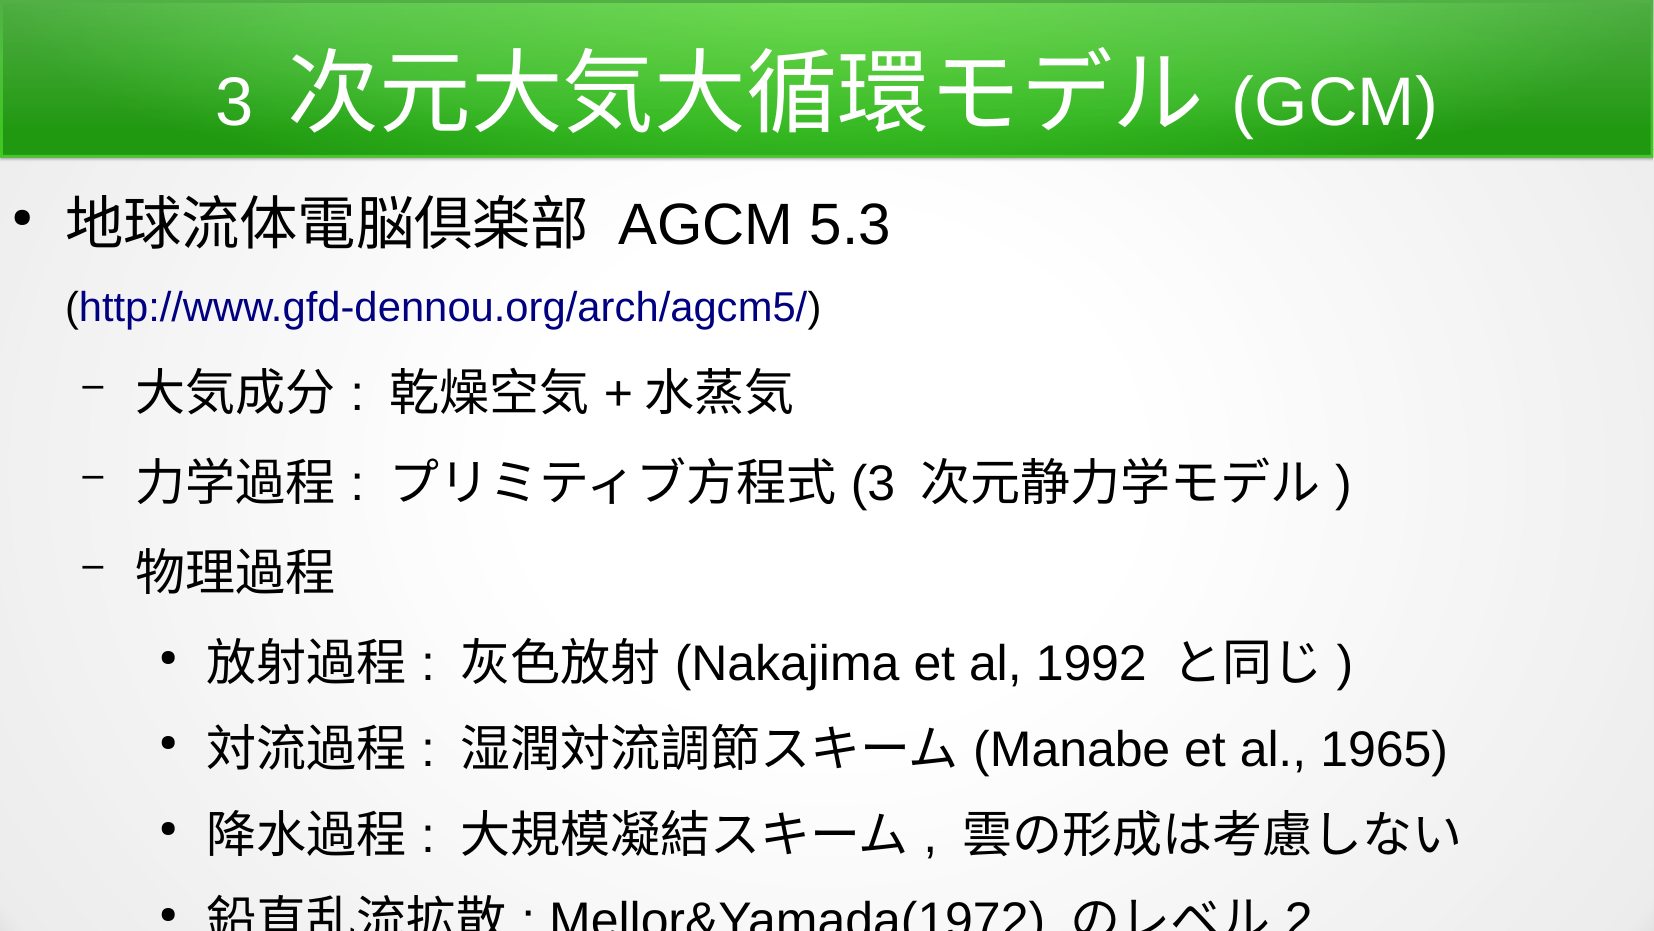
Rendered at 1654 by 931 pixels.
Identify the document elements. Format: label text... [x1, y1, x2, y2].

title 3 次元大気大循環モデル(GCM) [82, 32, 1571, 140]
list 地球流体電脳倶楽部 AGCM 5.3 (http://www.gfd-dennou.org/arch/agcm5/) 大気成分: 乾燥空気+水蒸気 力学過程: プリミティブ方程式(3 次元静力学モデル) 物理過程 放射過程: 灰色放射(Nakajima et al, 1992 と同じ) 対流過程: 湿潤対流調節スキーム(Manabe et al., 1965) 降水過程: 大規模凝結スキーム, 雲の形成は考慮しない 鉛直乱流拡散: Mellor&Yamada(1972) のレベル2 [0, 177, 1648, 931]
